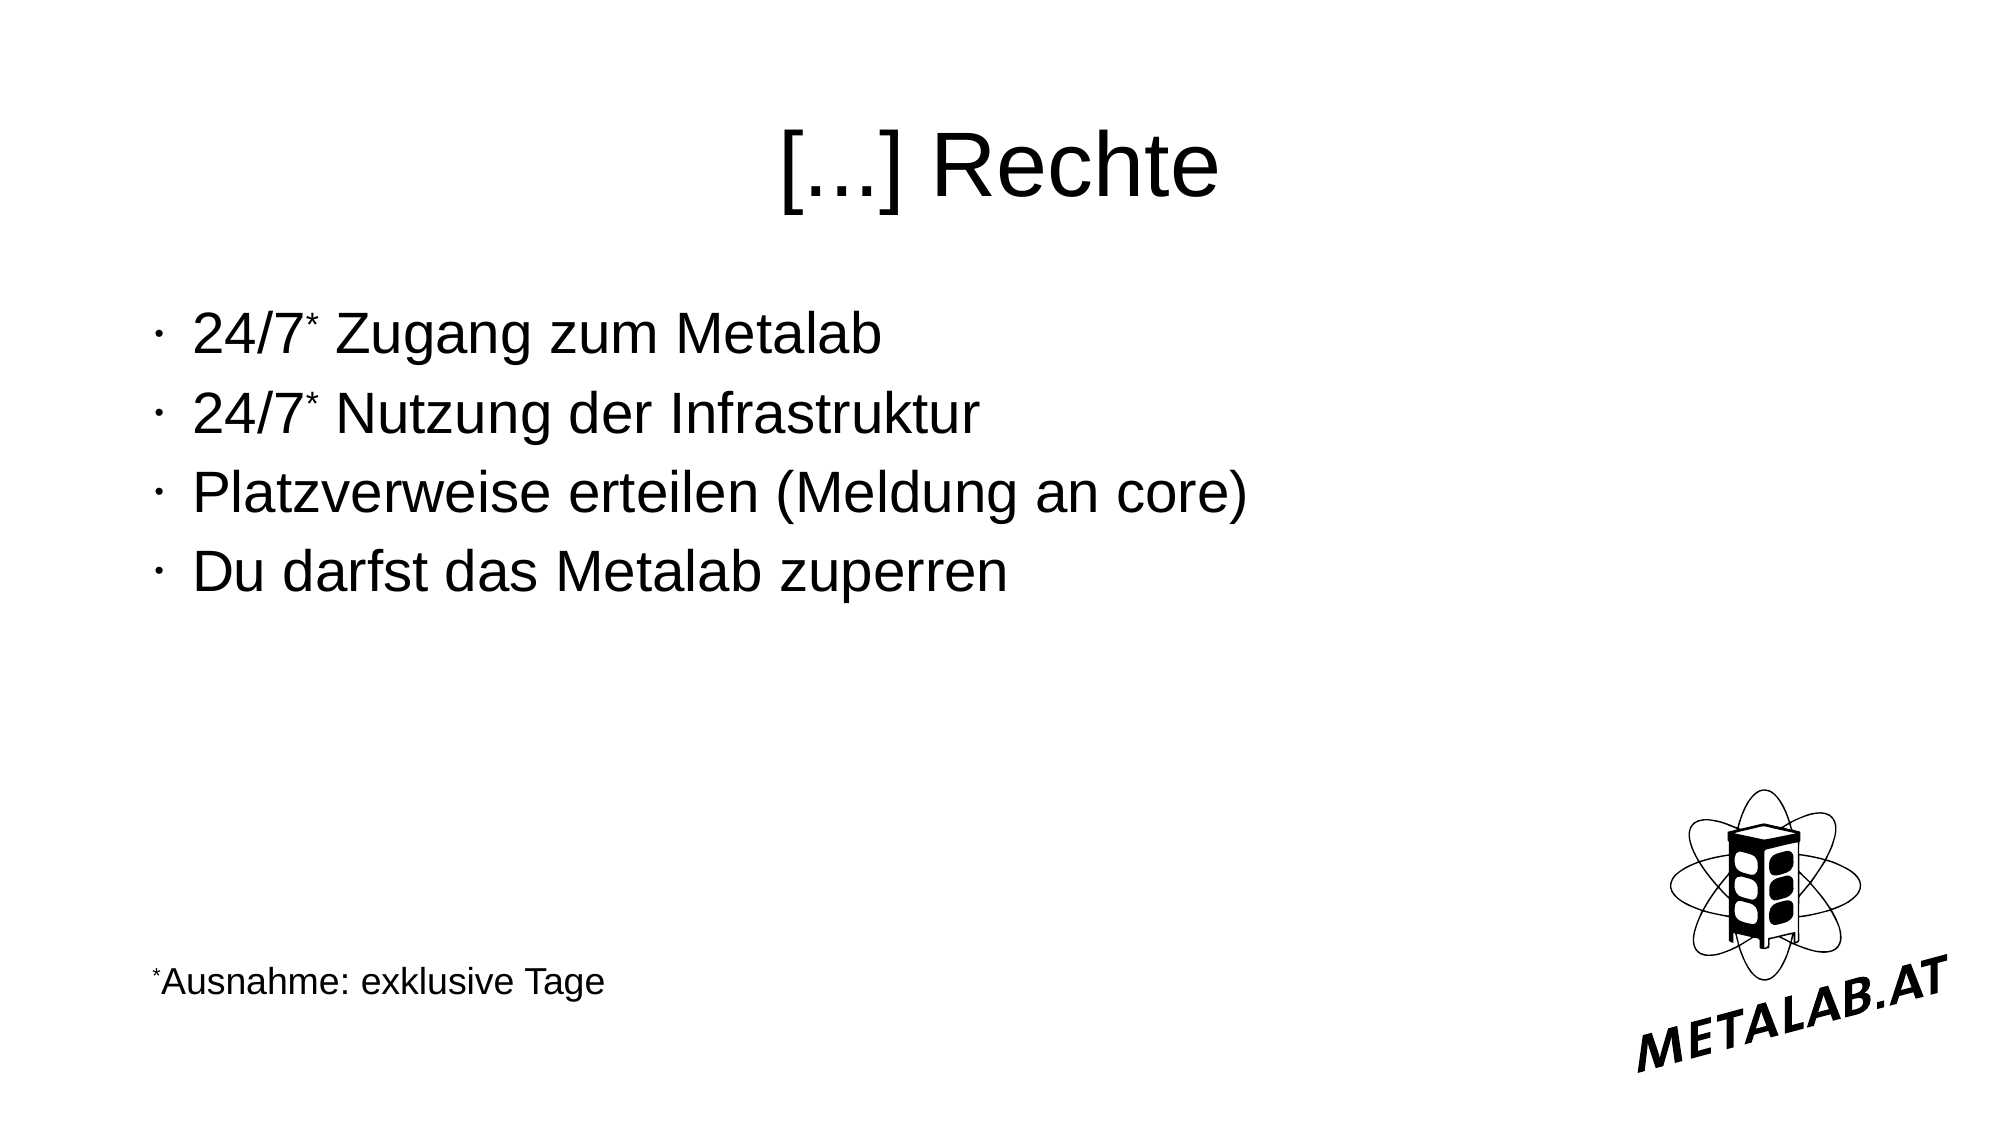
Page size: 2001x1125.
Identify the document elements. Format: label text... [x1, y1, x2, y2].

text_box *Ausnahme: exklusive Tage [137, 953, 657, 1014]
list 24/7* Zugang zum Metalab 24/7* Nutzung der Infrastruktur Platzverweise erteilen (Meldung an core) Du darfst das Metalab zuperren [137, 299, 1863, 1014]
title [...] Rechte [137, 59, 1863, 278]
